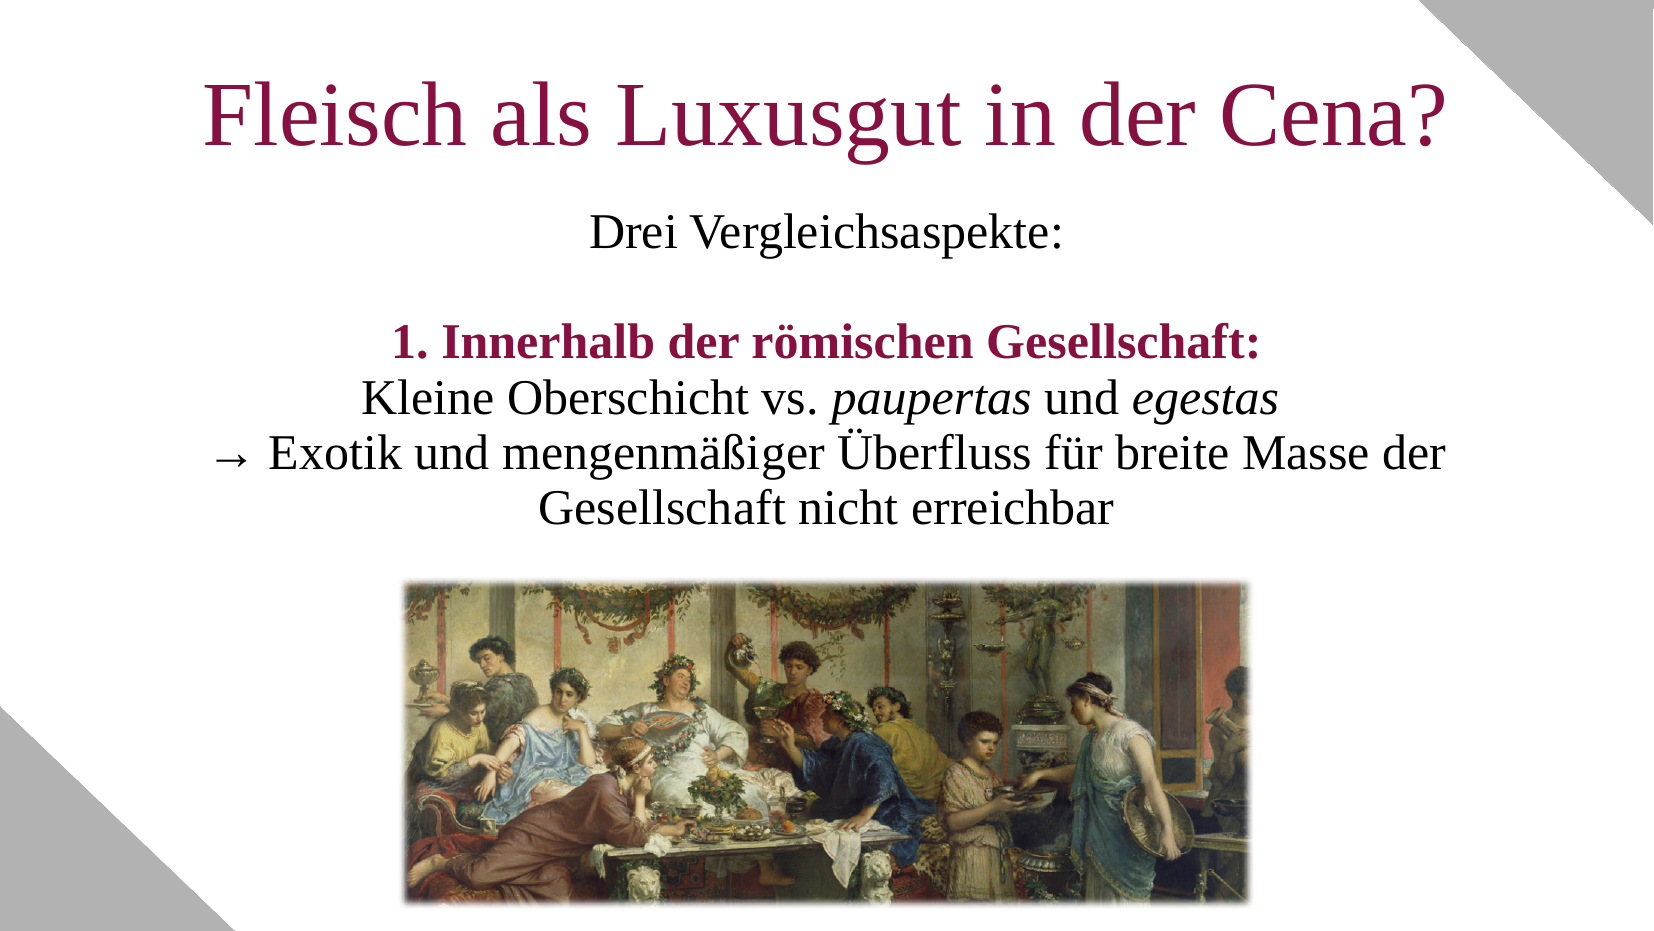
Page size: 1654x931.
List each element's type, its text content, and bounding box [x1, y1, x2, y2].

text_box [1419, 0, 1654, 225]
subtitle Drei Vergleichsaspekte: 1. Innerhalb der römischen Gesellschaft: Kleine Oberschicht vs. paupertas und egestas → Exotik und mengenmäßiger Überfluss für breite Masse der Gesellschaft nicht erreichbar [82, 203, 1571, 882]
title Fleisch als Luxusgut in der Cena? [82, 37, 1571, 193]
picture [398, 577, 1254, 909]
text_box [0, 706, 235, 931]
